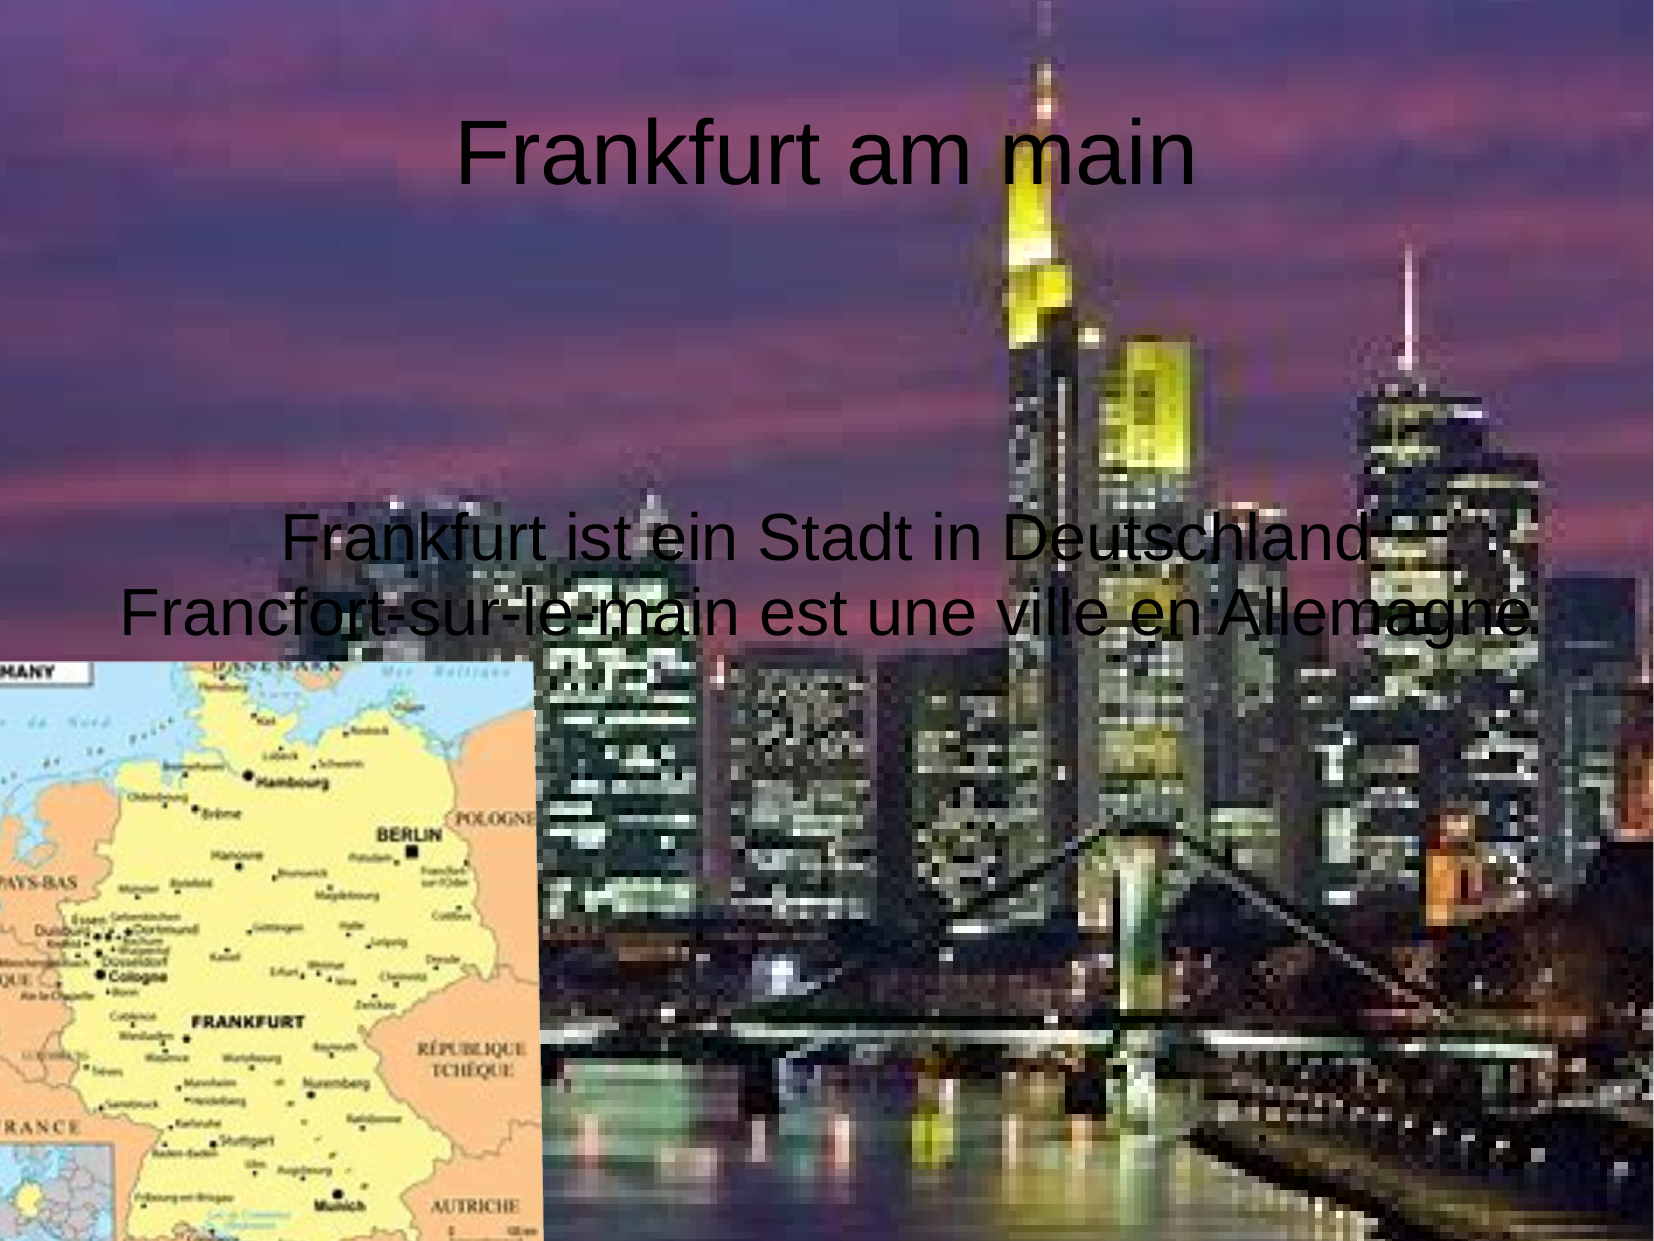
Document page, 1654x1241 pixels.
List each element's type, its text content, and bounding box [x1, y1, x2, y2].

title Frankfurt am main [82, 49, 1571, 257]
picture [0, 0, 1654, 1241]
subtitle Frankfurt ist ein Stadt in Deutschland Francfort-sur-le-main est une ville en Allemagne [82, 290, 1571, 1010]
